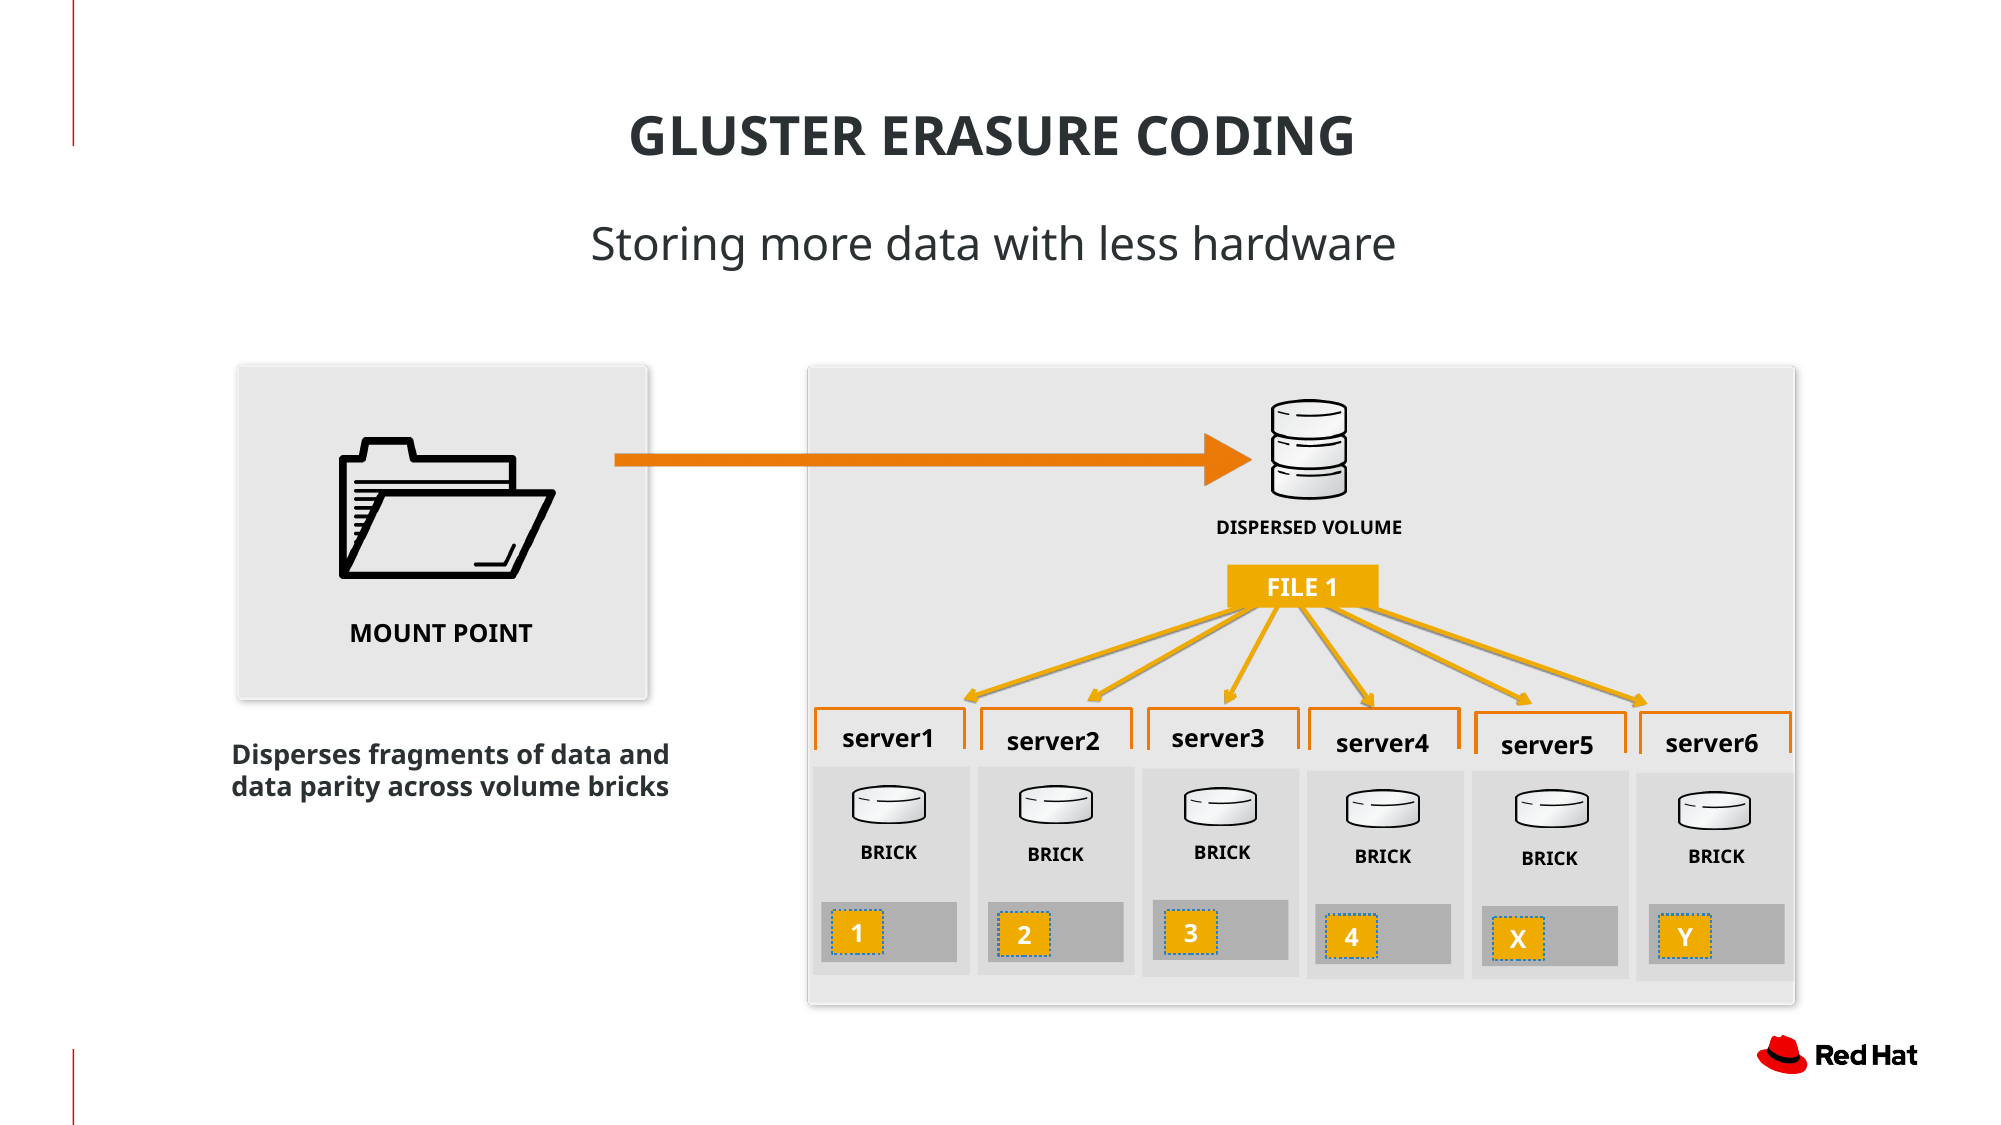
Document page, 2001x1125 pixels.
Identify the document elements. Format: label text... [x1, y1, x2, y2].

text_box BRICK [1127, 810, 1307, 917]
picture [228, 356, 1808, 814]
text_box 1 [831, 917, 884, 954]
text_box [1307, 770, 1465, 814]
text_box [1471, 923, 1629, 980]
text_box [812, 917, 971, 975]
text_box [1142, 917, 1300, 977]
text_box BRICK [1455, 816, 1636, 923]
text_box server6 [1636, 722, 1788, 762]
text_box [1471, 770, 1629, 816]
text_box 2 [998, 919, 1051, 956]
text_box 3 [1165, 917, 1217, 954]
text_box BRICK [1288, 814, 1471, 921]
text_box server3 [1142, 718, 1294, 758]
picture [1515, 789, 1589, 816]
picture [852, 785, 926, 810]
text_box [1636, 772, 1794, 814]
text_box 4 [1325, 921, 1378, 958]
text_box [1636, 921, 1794, 982]
text_box server2 [977, 720, 1130, 760]
text_box Y [1659, 921, 1712, 958]
title GLUSTER ERASURE CODING [68, 85, 1932, 212]
picture [1184, 787, 1257, 810]
text_box [1142, 768, 1300, 810]
text_box X [1492, 923, 1545, 960]
text_box DISPERSED VOLUME [1050, 508, 1568, 547]
picture [1019, 785, 1093, 812]
text_box server5 [1471, 724, 1624, 764]
text_box BRICK [1621, 814, 1811, 921]
text_box FILE 1 [1227, 564, 1379, 608]
picture [1757, 1035, 1918, 1074]
list Storing more data with less hardware [351, 212, 1648, 295]
picture [1346, 789, 1420, 814]
text_box Disperses fragments of data and data parity across volume bricks [216, 722, 687, 938]
text_box server1 [812, 718, 965, 758]
text_box MOUNT POINT [235, 602, 647, 685]
text_box [977, 919, 1135, 975]
text_box server4 [1307, 722, 1459, 762]
text_box [1307, 921, 1465, 980]
text_box [977, 766, 1135, 812]
picture [1678, 791, 1751, 814]
text_box BRICK [960, 812, 1142, 919]
picture [798, 917, 1808, 1017]
text_box BRICK [794, 810, 977, 917]
text_box [812, 766, 971, 810]
